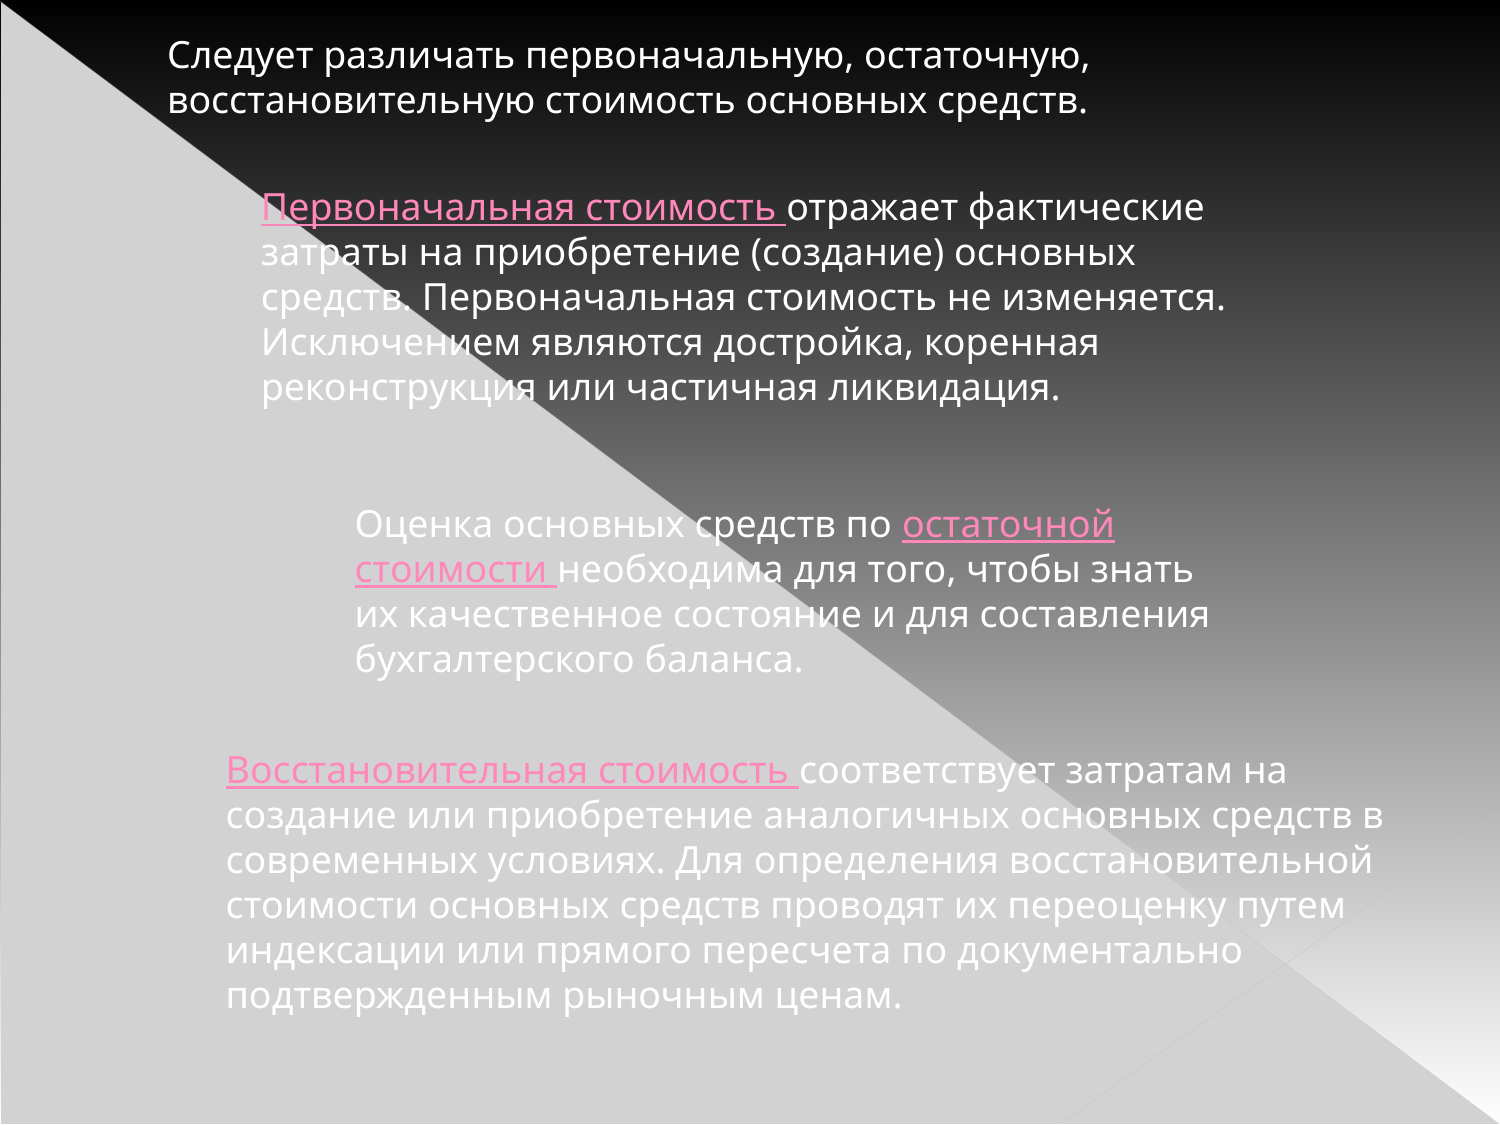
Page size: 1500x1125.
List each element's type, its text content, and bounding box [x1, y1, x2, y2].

text_box Восстановительная стоимость соответствует затратам на создание или приобретение аналогичных основных средств в современных условиях. Для определения восстановительной стоимости основных средств проводят их переоценку путем индексации или прямого пересчета по документально подтвержденным рыночным ценам. [210, 738, 1418, 1024]
text_box Первоначальная стоимость отражает фактические затраты на приобретение (создание) основных средств. Первоначальная стоимость не изменяется. Исключением являются достройка, коренная реконструкция или частичная ликвидация. [246, 175, 1278, 416]
text_box Оценка основных средств по остаточной стоимости необходима для того, чтобы знать их качественное состояние и для составления бухгалтерского баланса. [339, 492, 1243, 687]
text_box Следует различать первоначальную, остаточную, восстановительную стоимость основных средств. [152, 23, 1430, 129]
